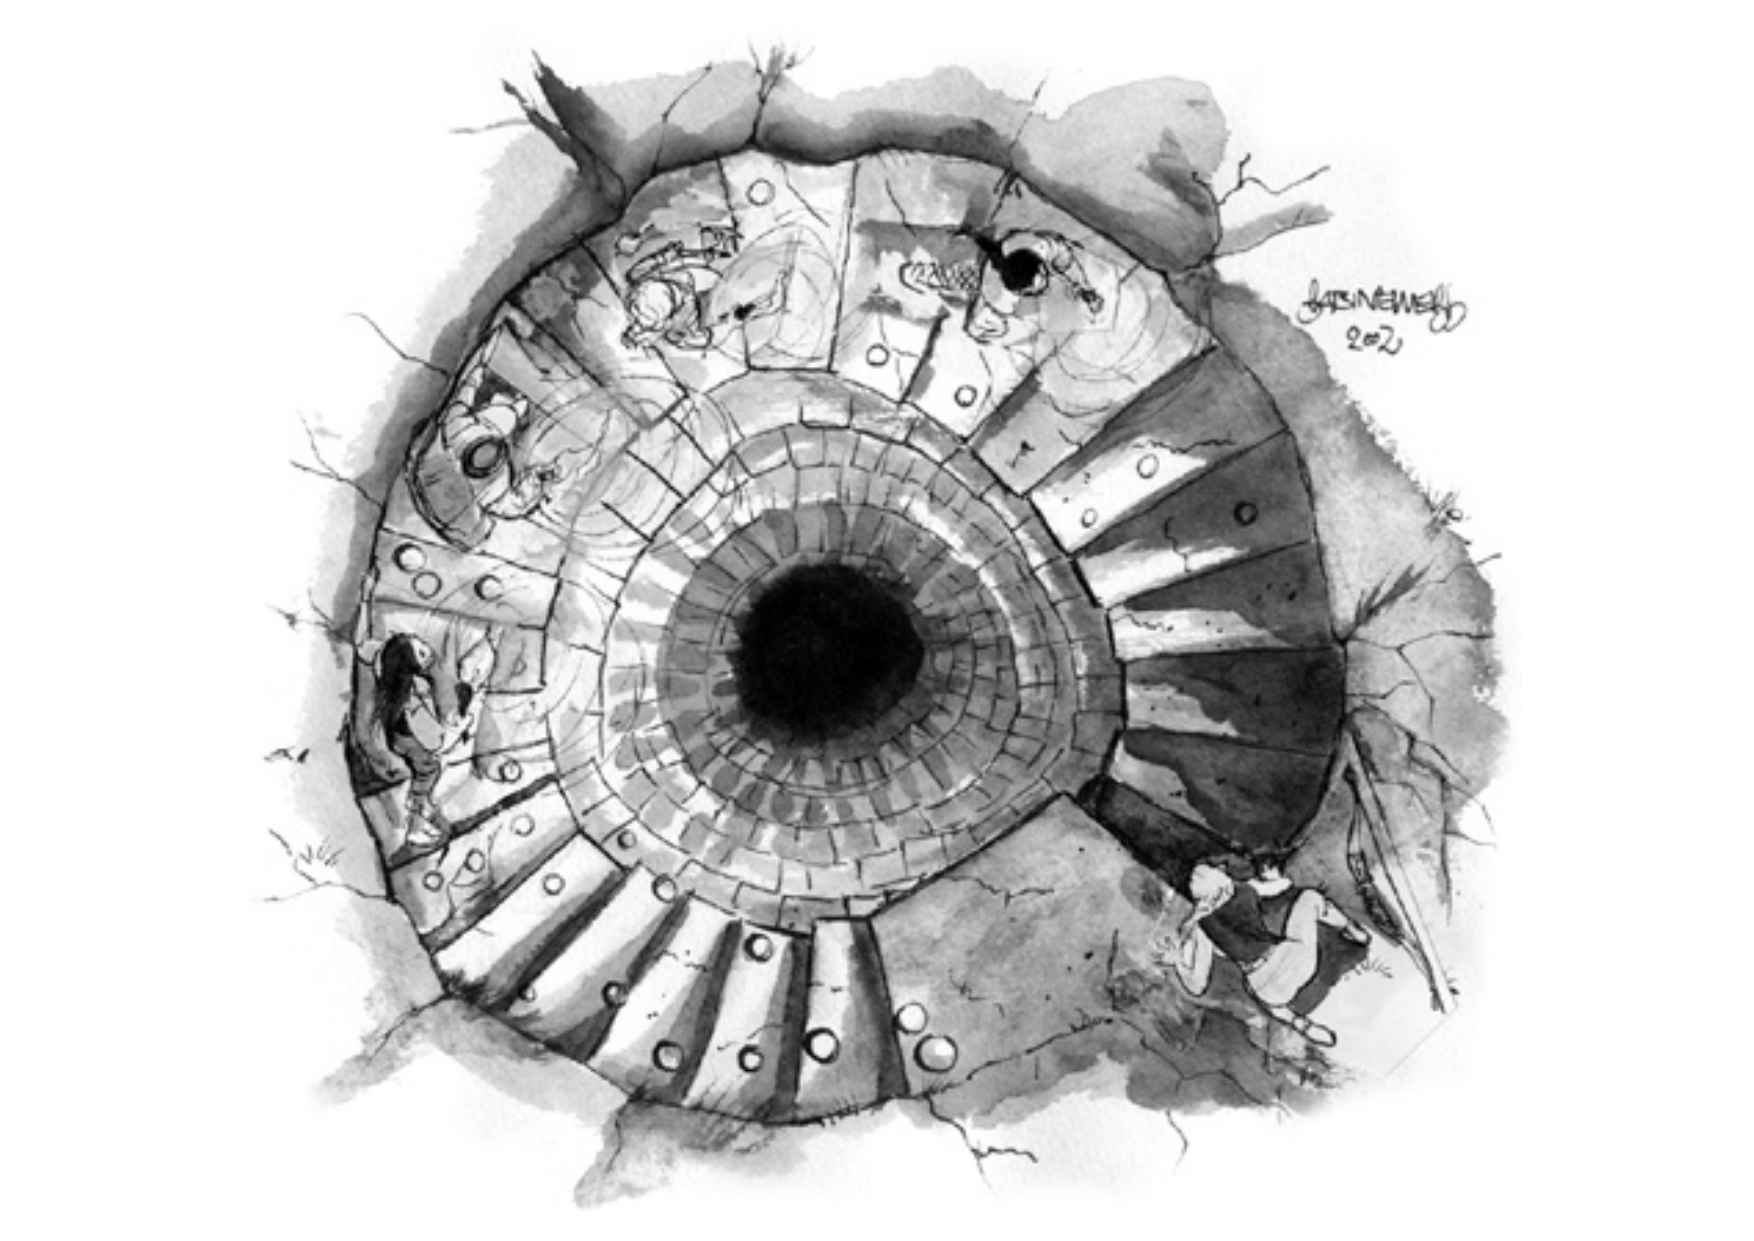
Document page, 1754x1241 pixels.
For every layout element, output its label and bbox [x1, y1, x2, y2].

picture [232, 21, 1522, 1219]
